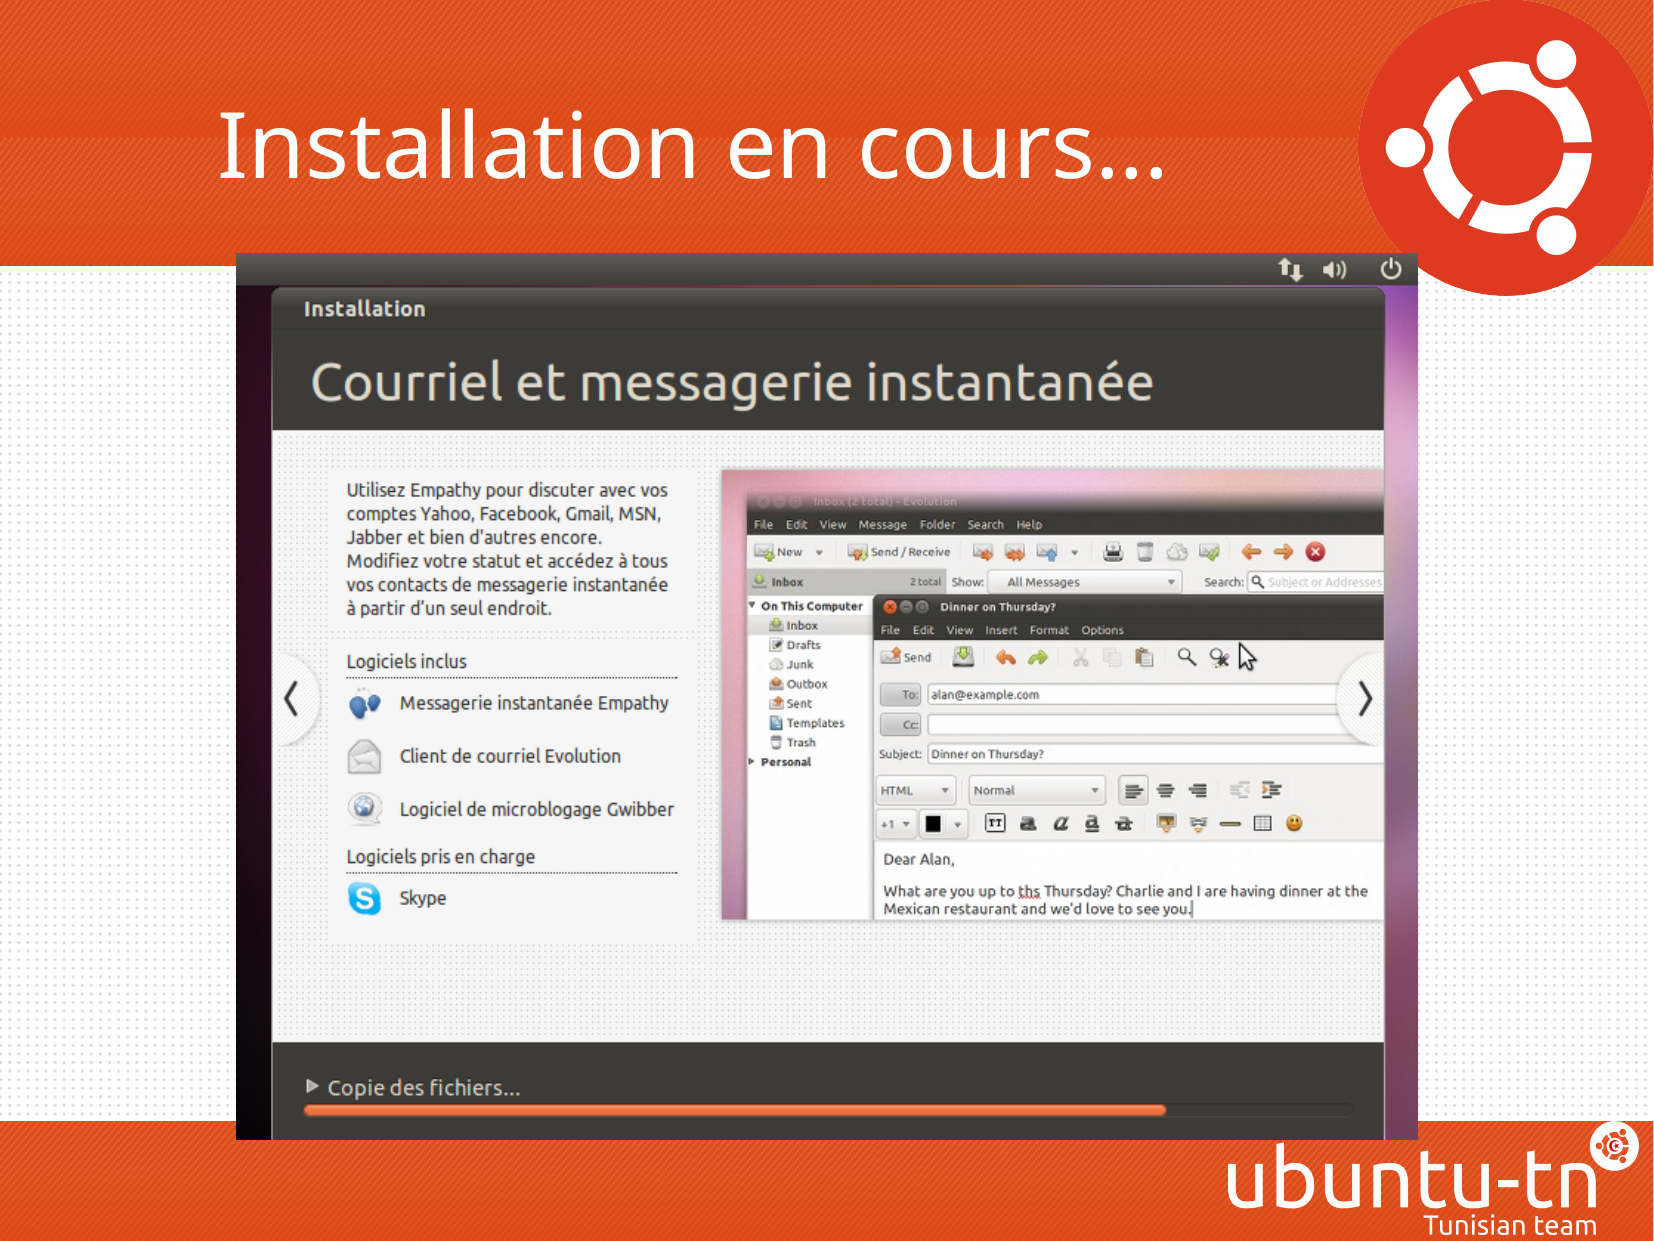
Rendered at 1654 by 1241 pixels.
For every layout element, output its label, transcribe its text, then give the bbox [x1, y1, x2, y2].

picture [0, 0, 1654, 1241]
title Installation en cours... [29, 36, 1359, 250]
